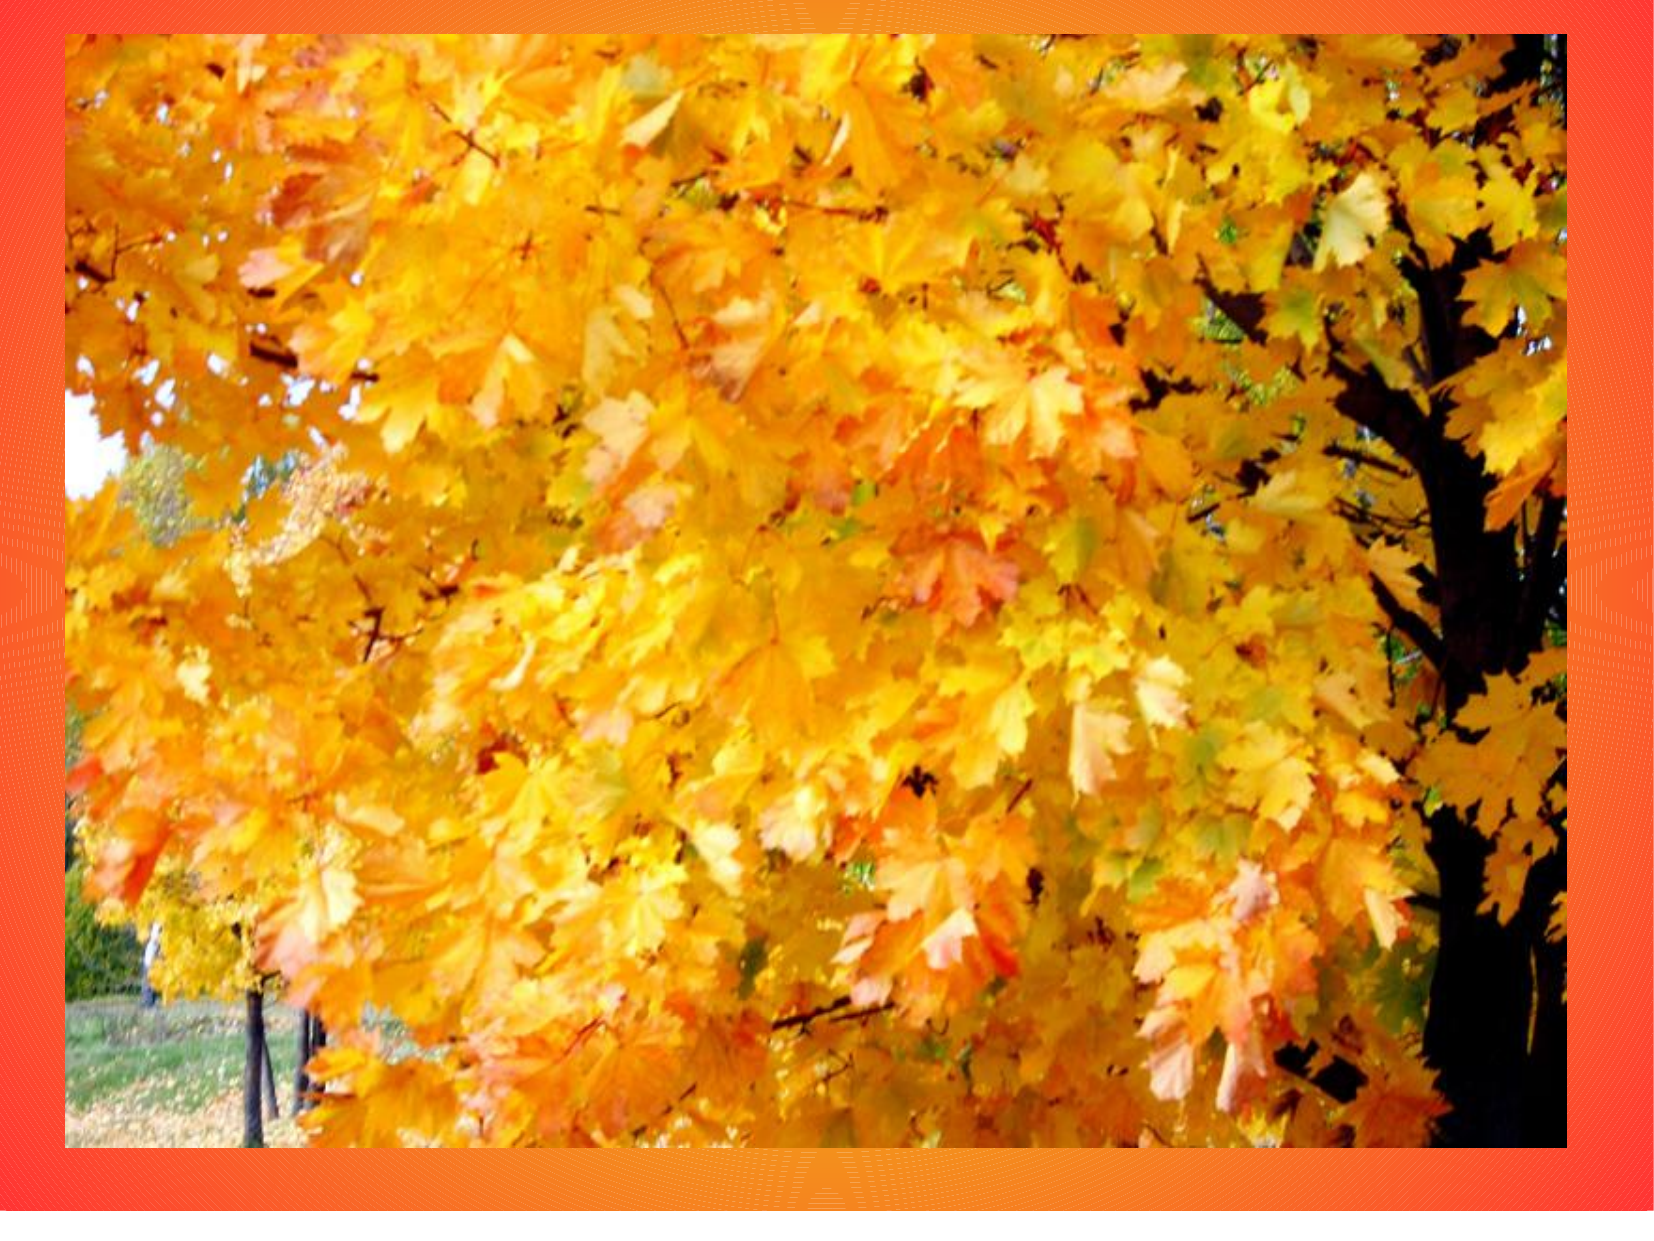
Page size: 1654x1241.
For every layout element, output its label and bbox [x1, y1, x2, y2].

title [0, 0, 1654, 1211]
picture [65, 34, 1567, 1148]
